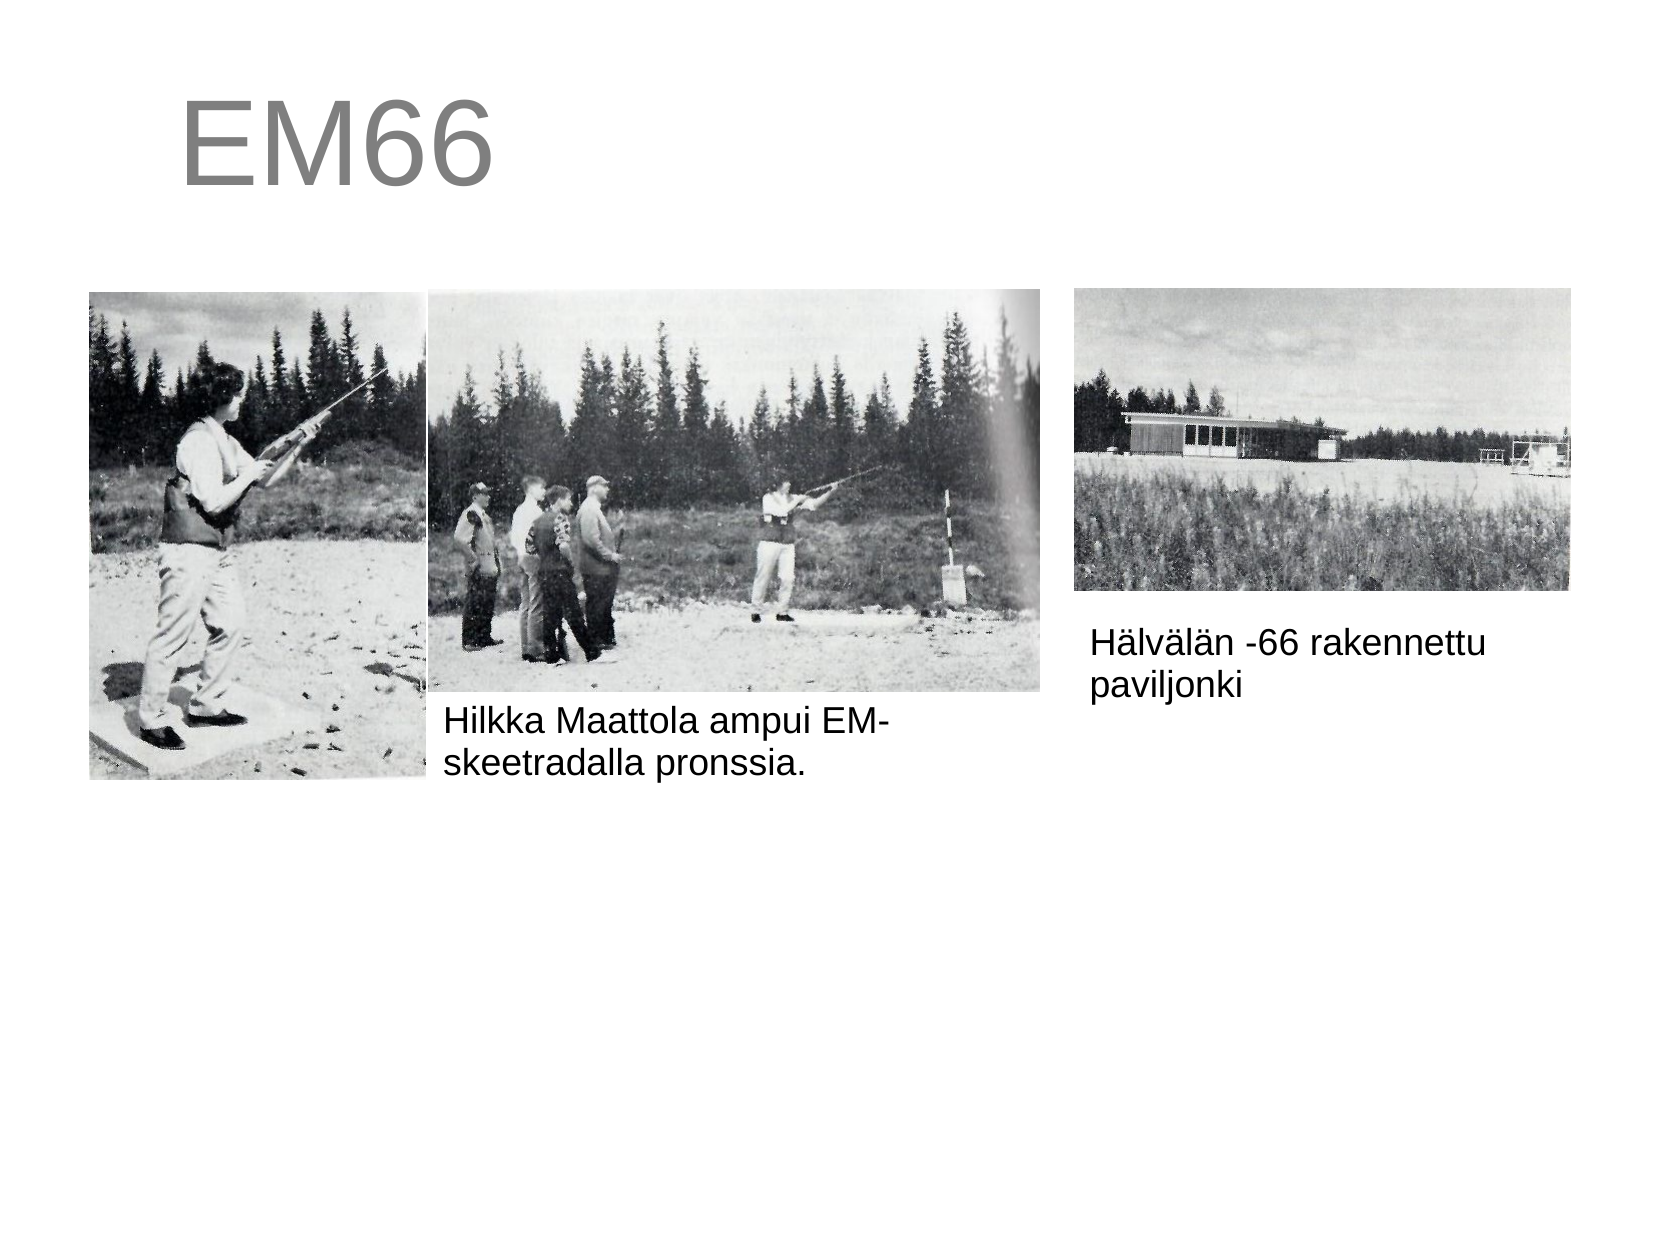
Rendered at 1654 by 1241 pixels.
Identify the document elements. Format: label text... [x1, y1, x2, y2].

picture [428, 289, 1040, 692]
text_box Hilkka Maattola ampui EM-skeetradalla pronssia. [428, 692, 972, 792]
picture [1074, 288, 1571, 591]
picture [89, 292, 426, 780]
title EM66 [82, 5, 591, 280]
text_box Hälvälän -66 rakennettu paviljonki [1074, 614, 1560, 713]
